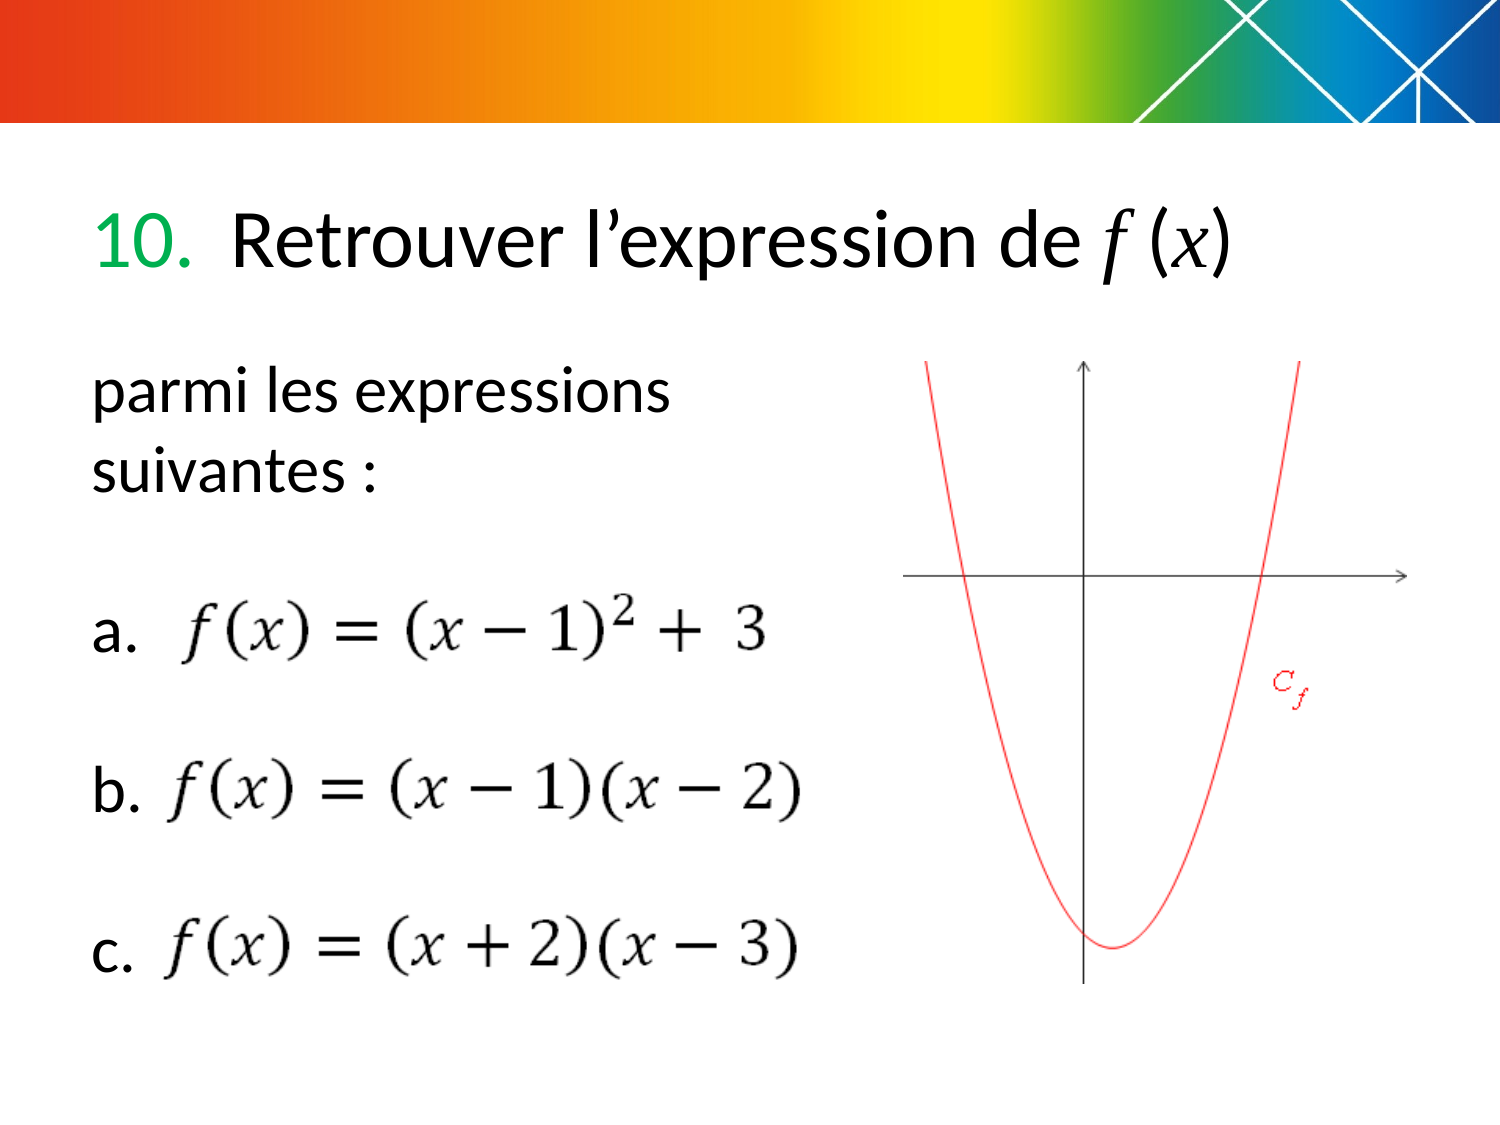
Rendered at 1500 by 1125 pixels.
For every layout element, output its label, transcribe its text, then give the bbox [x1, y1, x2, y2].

picture [0, 0, 1359, 123]
picture [1340, 0, 1500, 123]
picture [171, 586, 793, 674]
picture [147, 893, 814, 994]
title Retrouver l’expression de f (x) [75, 163, 1500, 305]
picture [903, 361, 1407, 984]
text_box parmi les expressions suivantes : a. b. c. [76, 337, 904, 994]
picture [147, 739, 811, 842]
